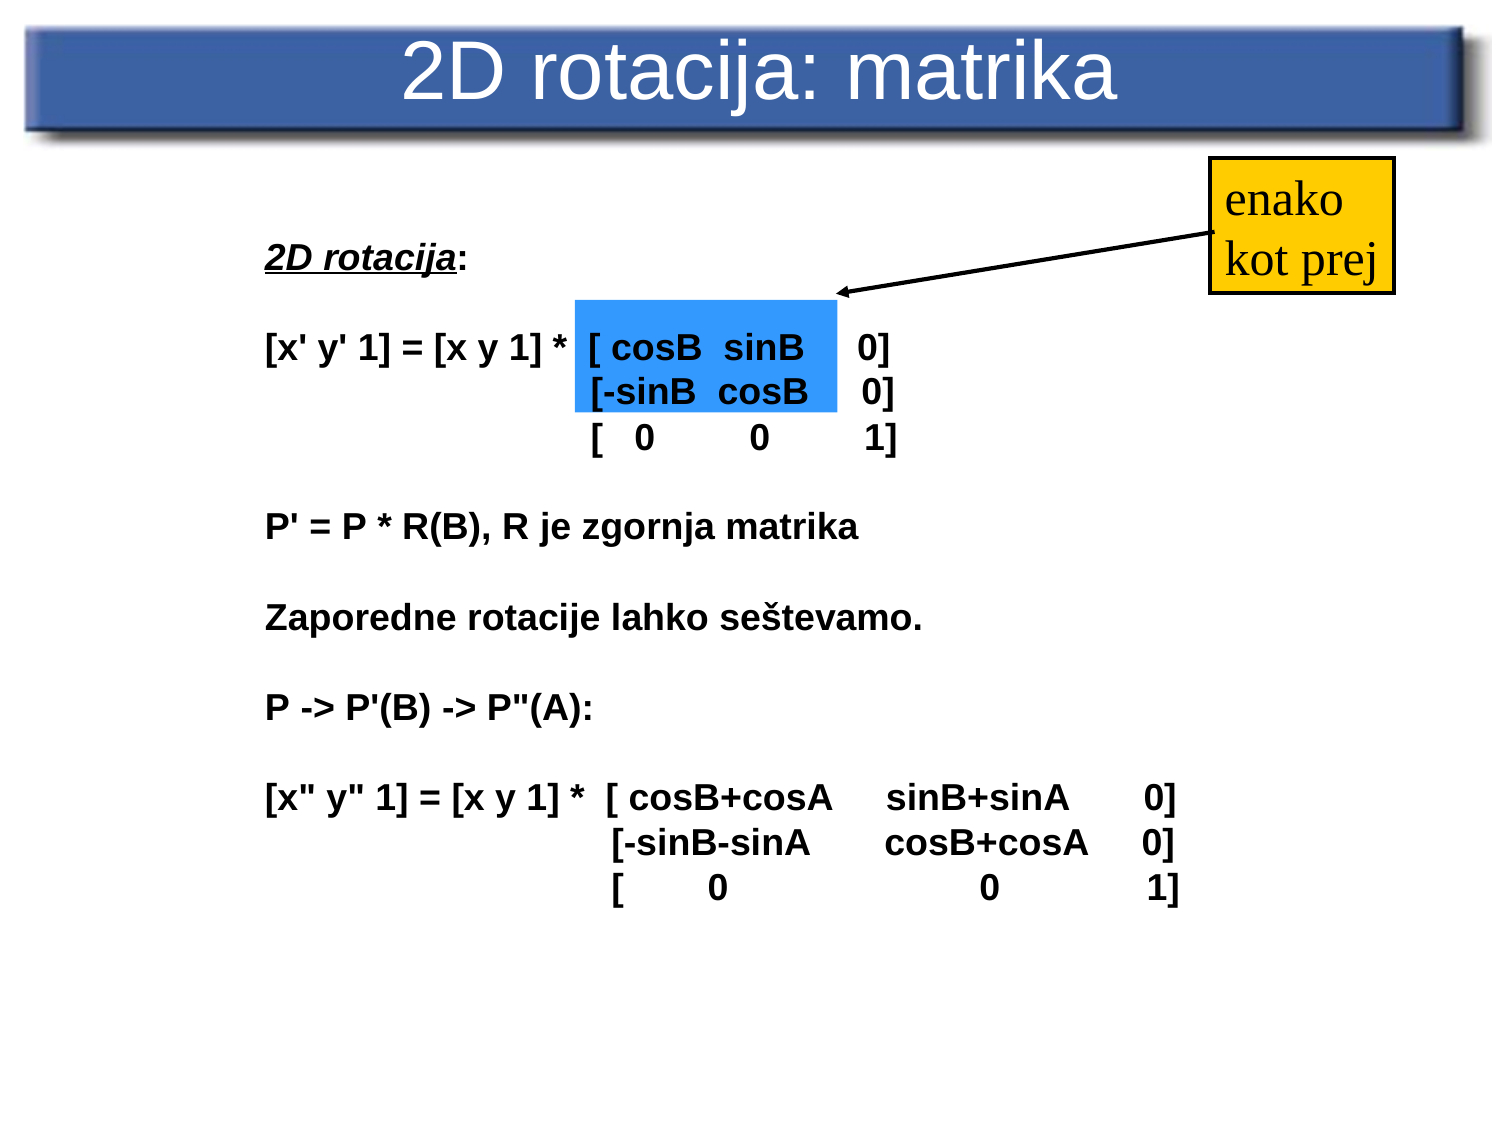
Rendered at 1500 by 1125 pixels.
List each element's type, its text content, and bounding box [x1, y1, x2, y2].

text_box enako kot prej [1209, 158, 1395, 293]
text_box 2D rotacija: [x' y' 1] = [x y 1] * [ cosB sinB 0] [-sinB cosB 0] [ 0 0 1] P' = P * R(B), R je zgornja matrika Zaporedne rotacije lahko seštevamo. P -> P'(B) -> P"(A): [x" y" 1] = [x y 1] * [ cosB+cosA sinB+sinA 0] [-sinB-sinA cosB+cosA 0] [ 0 0 1] [250, 225, 1300, 915]
text_box 2D rotacija: matrika [109, 9, 1410, 124]
picture [23, 23, 1492, 151]
